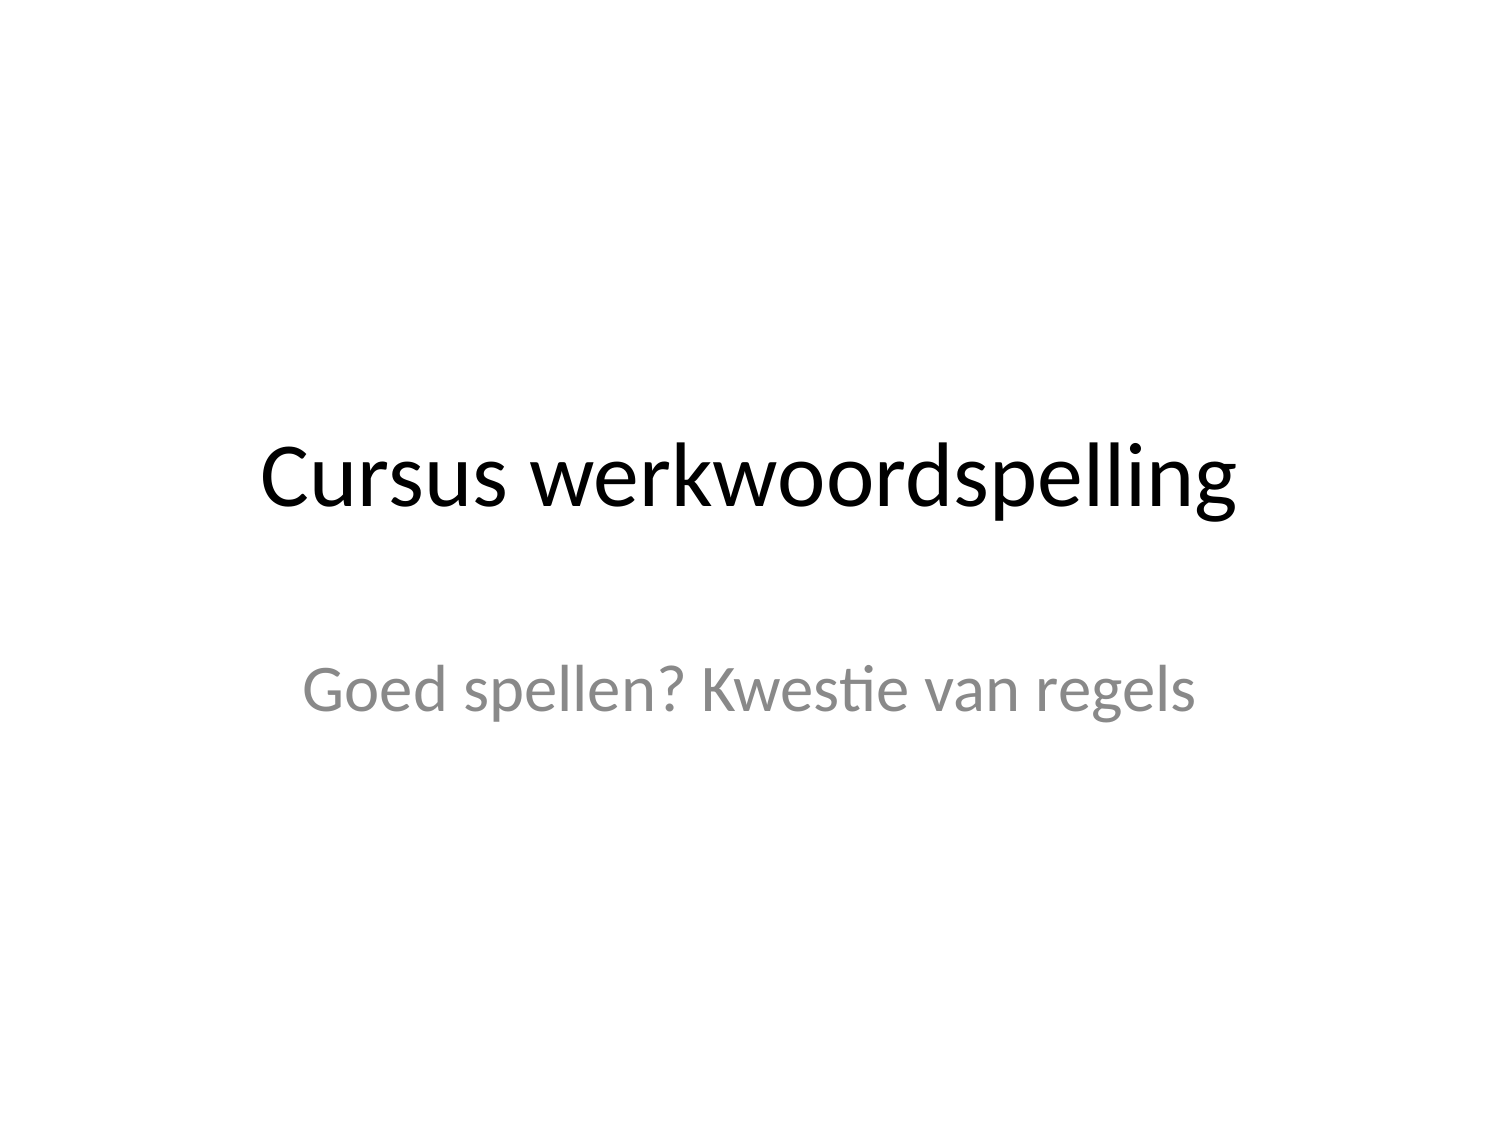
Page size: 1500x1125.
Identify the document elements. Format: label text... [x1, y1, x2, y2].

subtitle Goed spellen? Kwestie van regels [225, 637, 1276, 925]
title Cursus werkwoordspelling [112, 349, 1388, 591]
